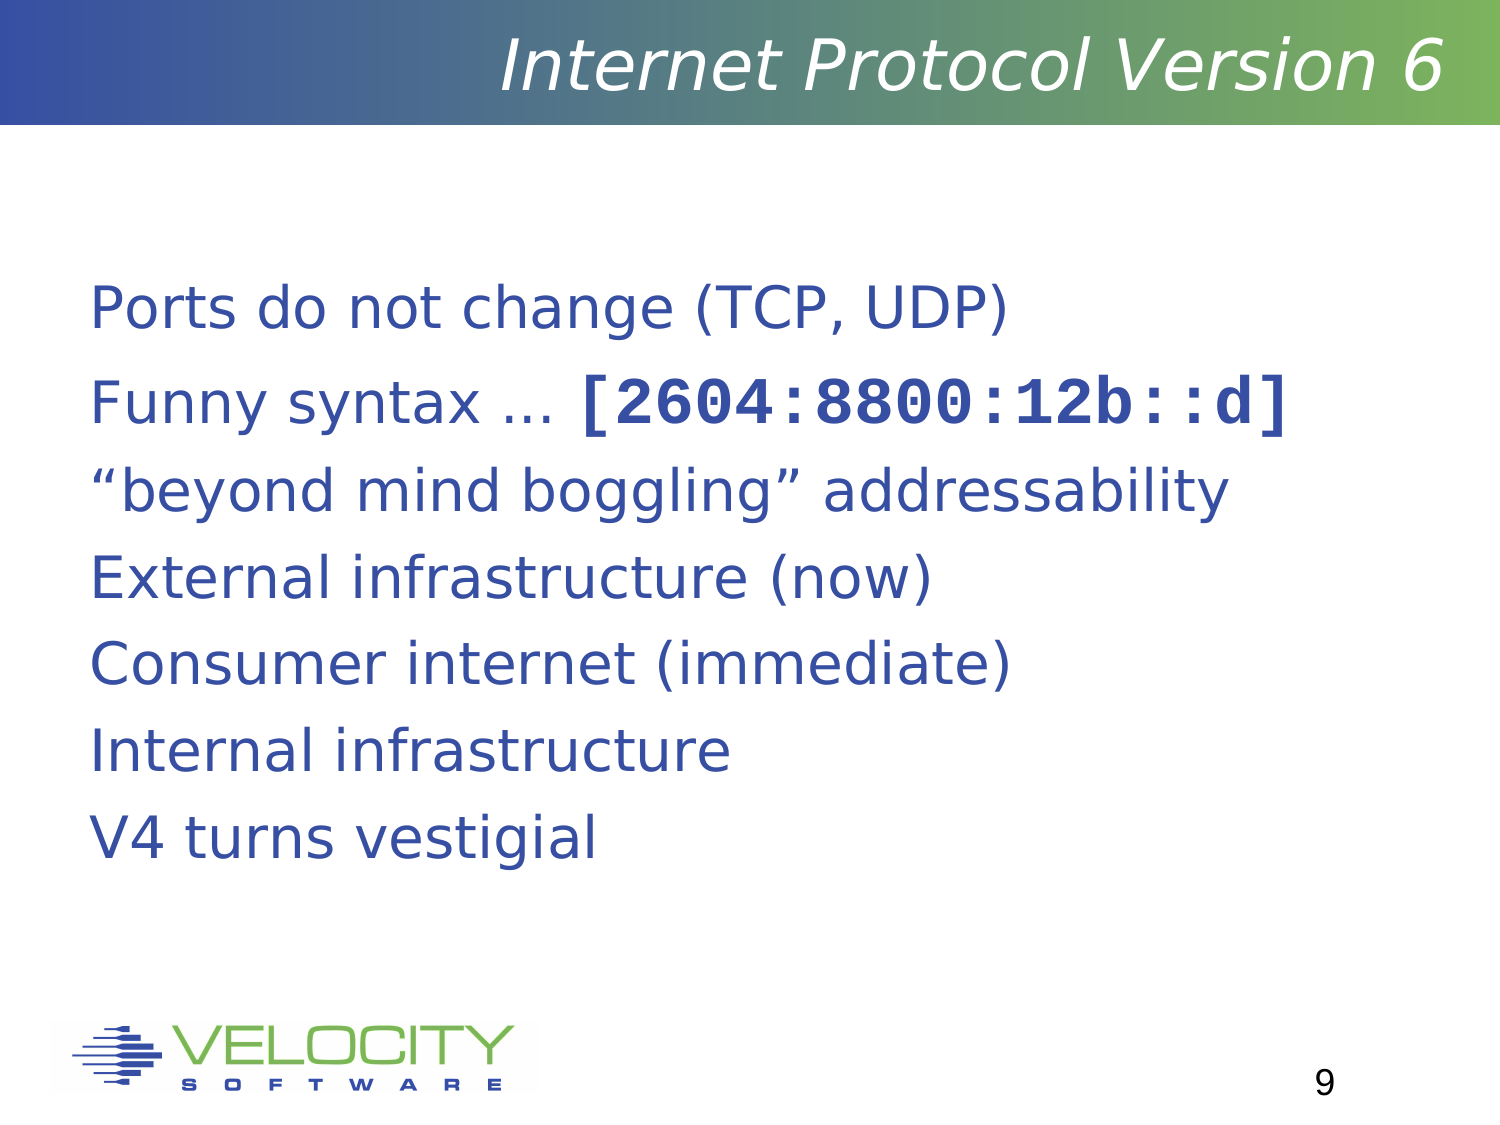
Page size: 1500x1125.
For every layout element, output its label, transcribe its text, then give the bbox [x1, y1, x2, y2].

picture [50, 1021, 538, 1094]
title Internet Protocol Version 6 [62, 12, 1463, 113]
list Ports do not change (TCP, UDP) Funny syntax ... [2604:8800:12b::d] “beyond mind boggling” addressability External infrastructure (now) Consumer internet (immediate) Internal infrastructure V4 turns vestigial [75, 262, 1426, 1006]
